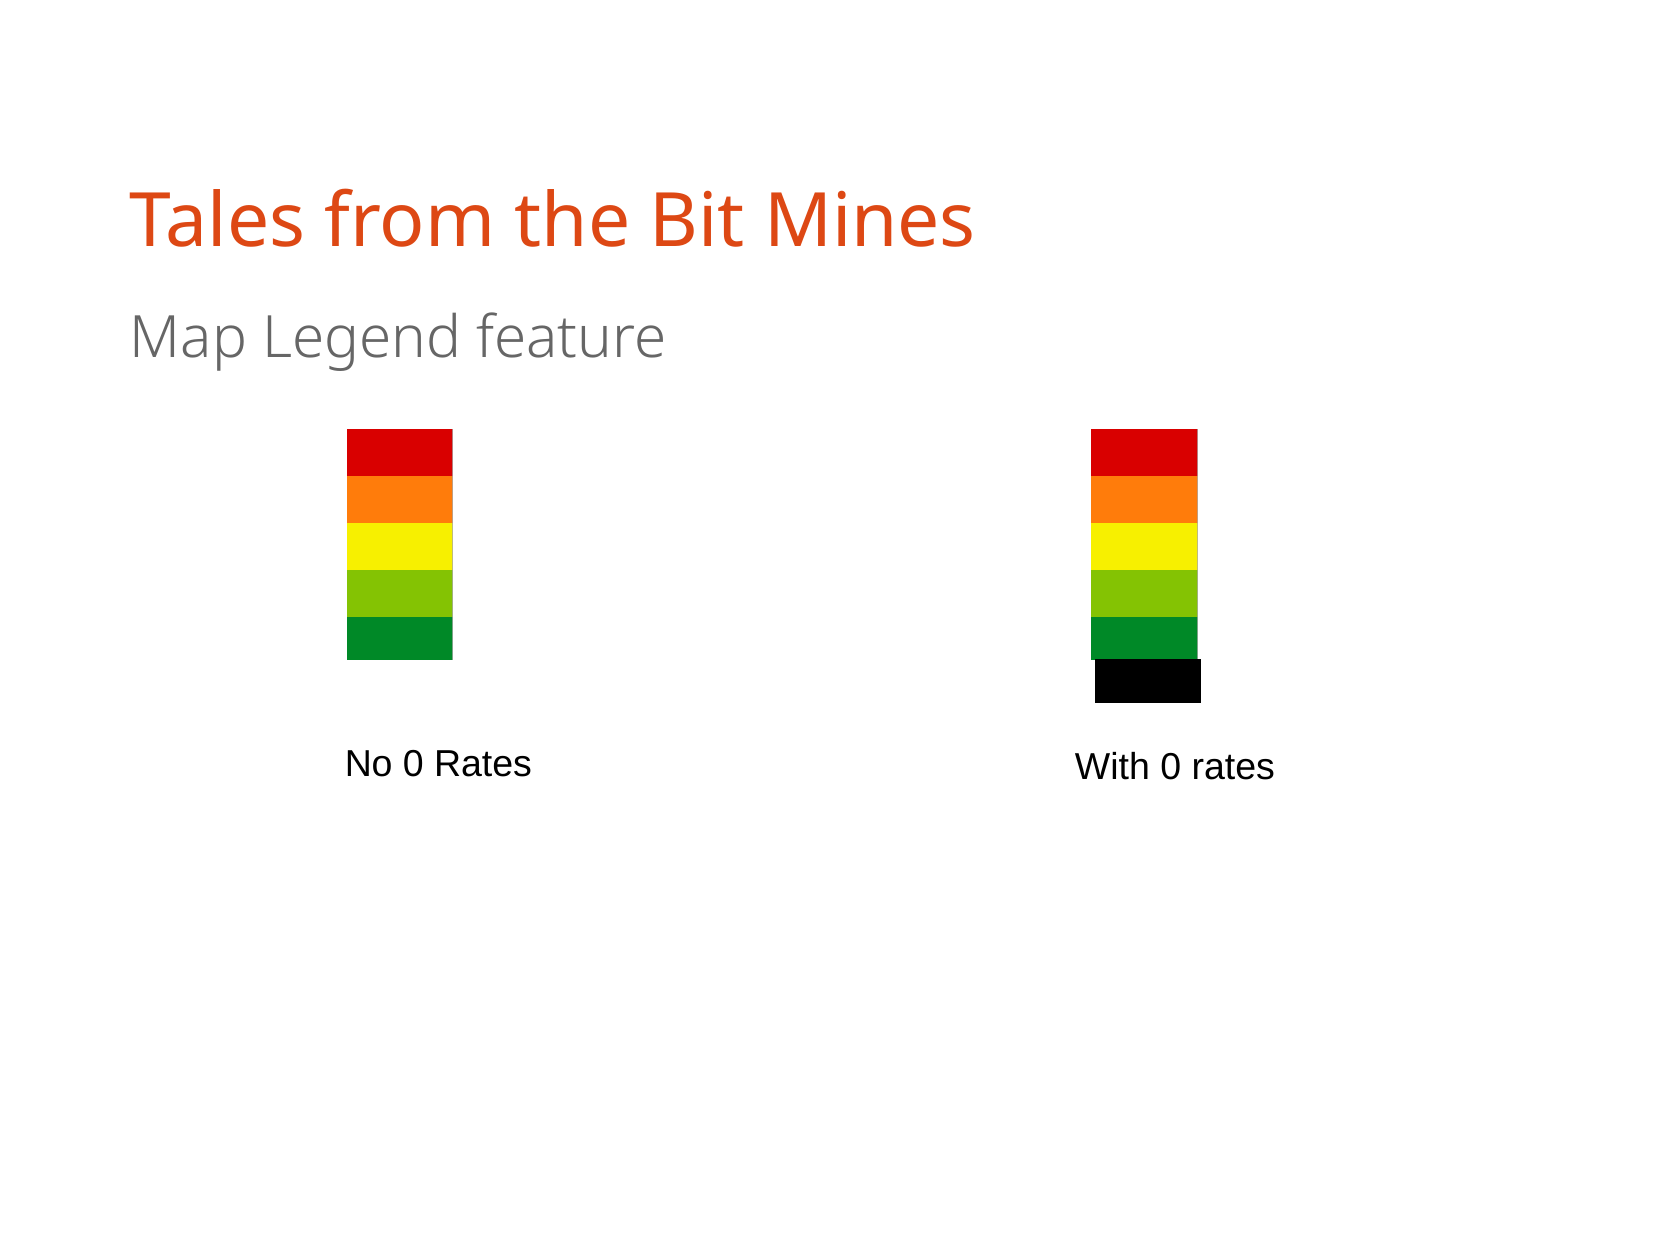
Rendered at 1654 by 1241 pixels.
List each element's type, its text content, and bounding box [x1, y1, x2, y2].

picture [345, 428, 456, 661]
list Map Legend feature [129, 295, 1518, 1010]
text_box With 0 rates [1060, 738, 1291, 796]
text_box No 0 Rates [330, 735, 547, 792]
picture [1089, 428, 1201, 703]
title Tales from the Bit Mines [129, 153, 1518, 281]
